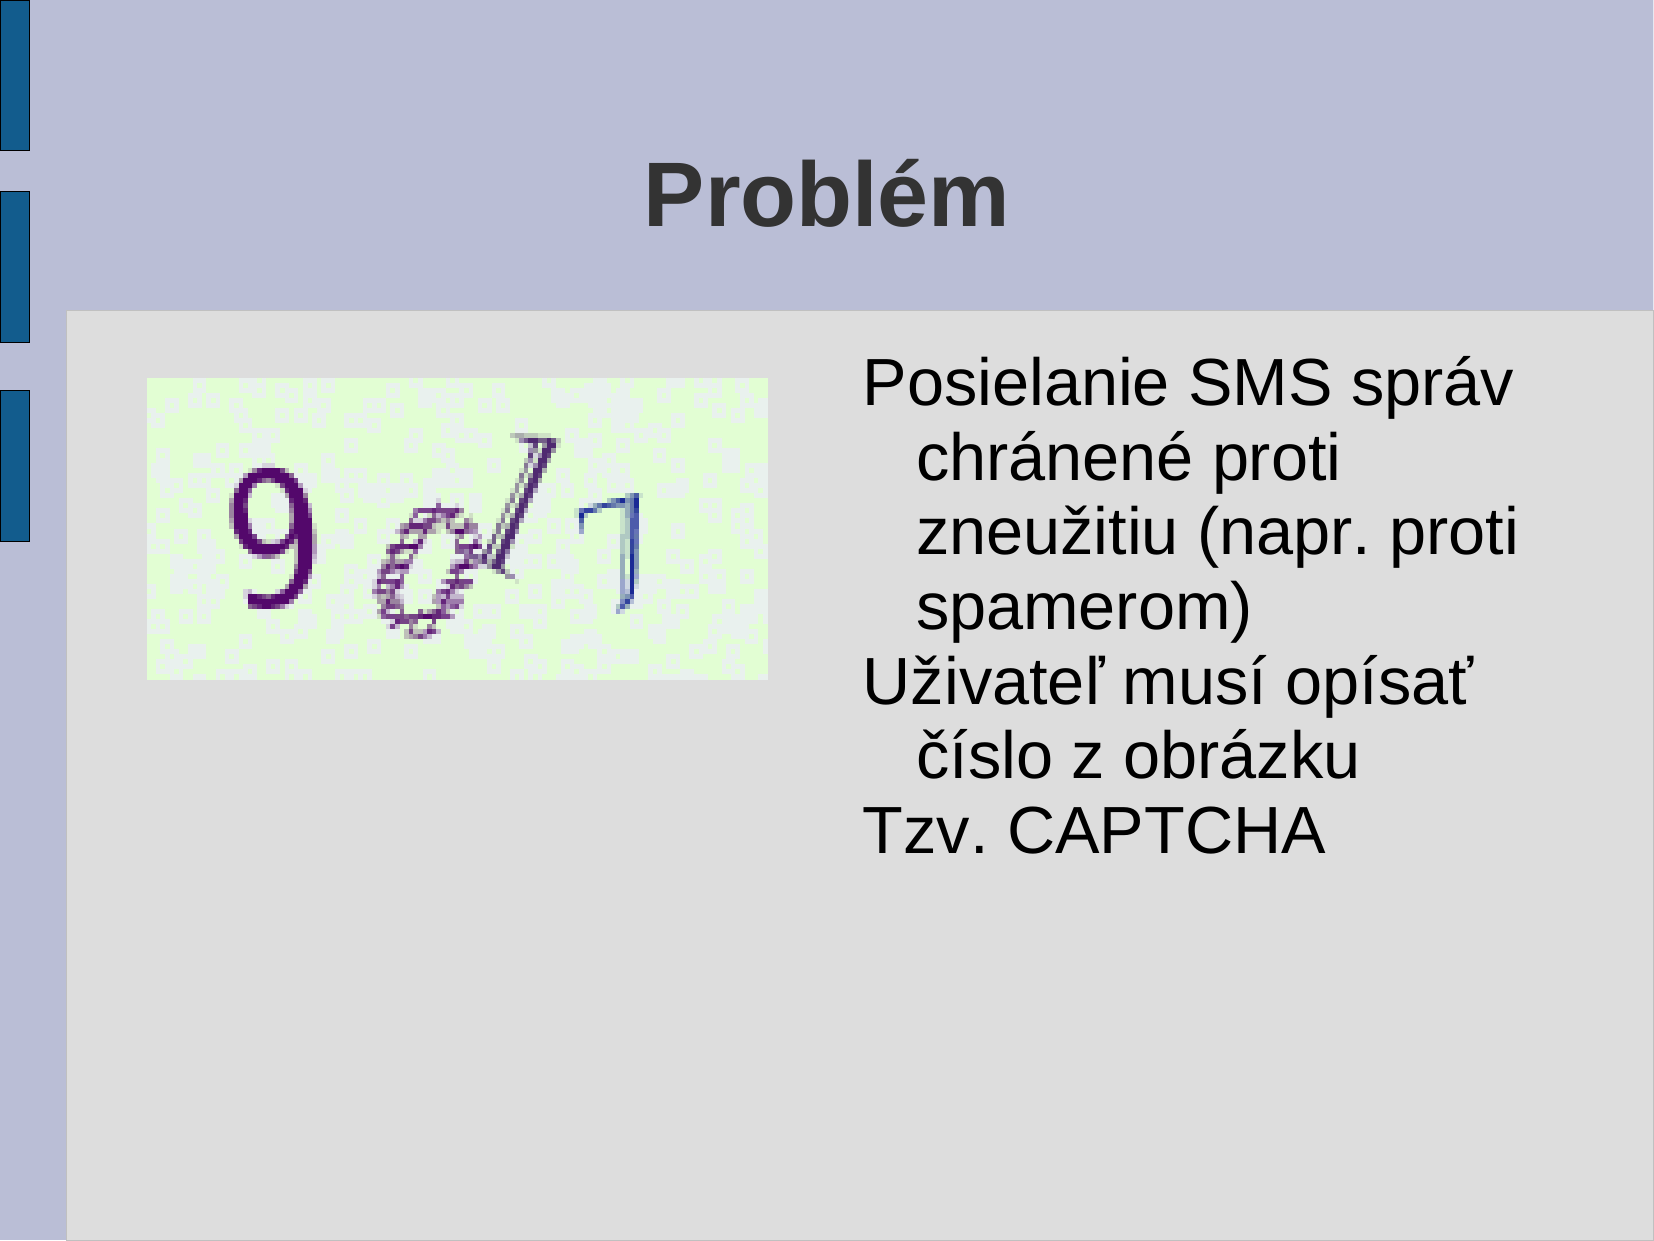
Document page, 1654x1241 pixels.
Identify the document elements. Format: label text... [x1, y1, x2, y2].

list Posielanie SMS správ chránené proti zneužitiu (napr. proti spamerom) Uživateľ musí opísať číslo z obrázku Tzv. CAPTCHA [845, 344, 1535, 1127]
picture [147, 378, 768, 680]
title Problém [121, 91, 1534, 299]
